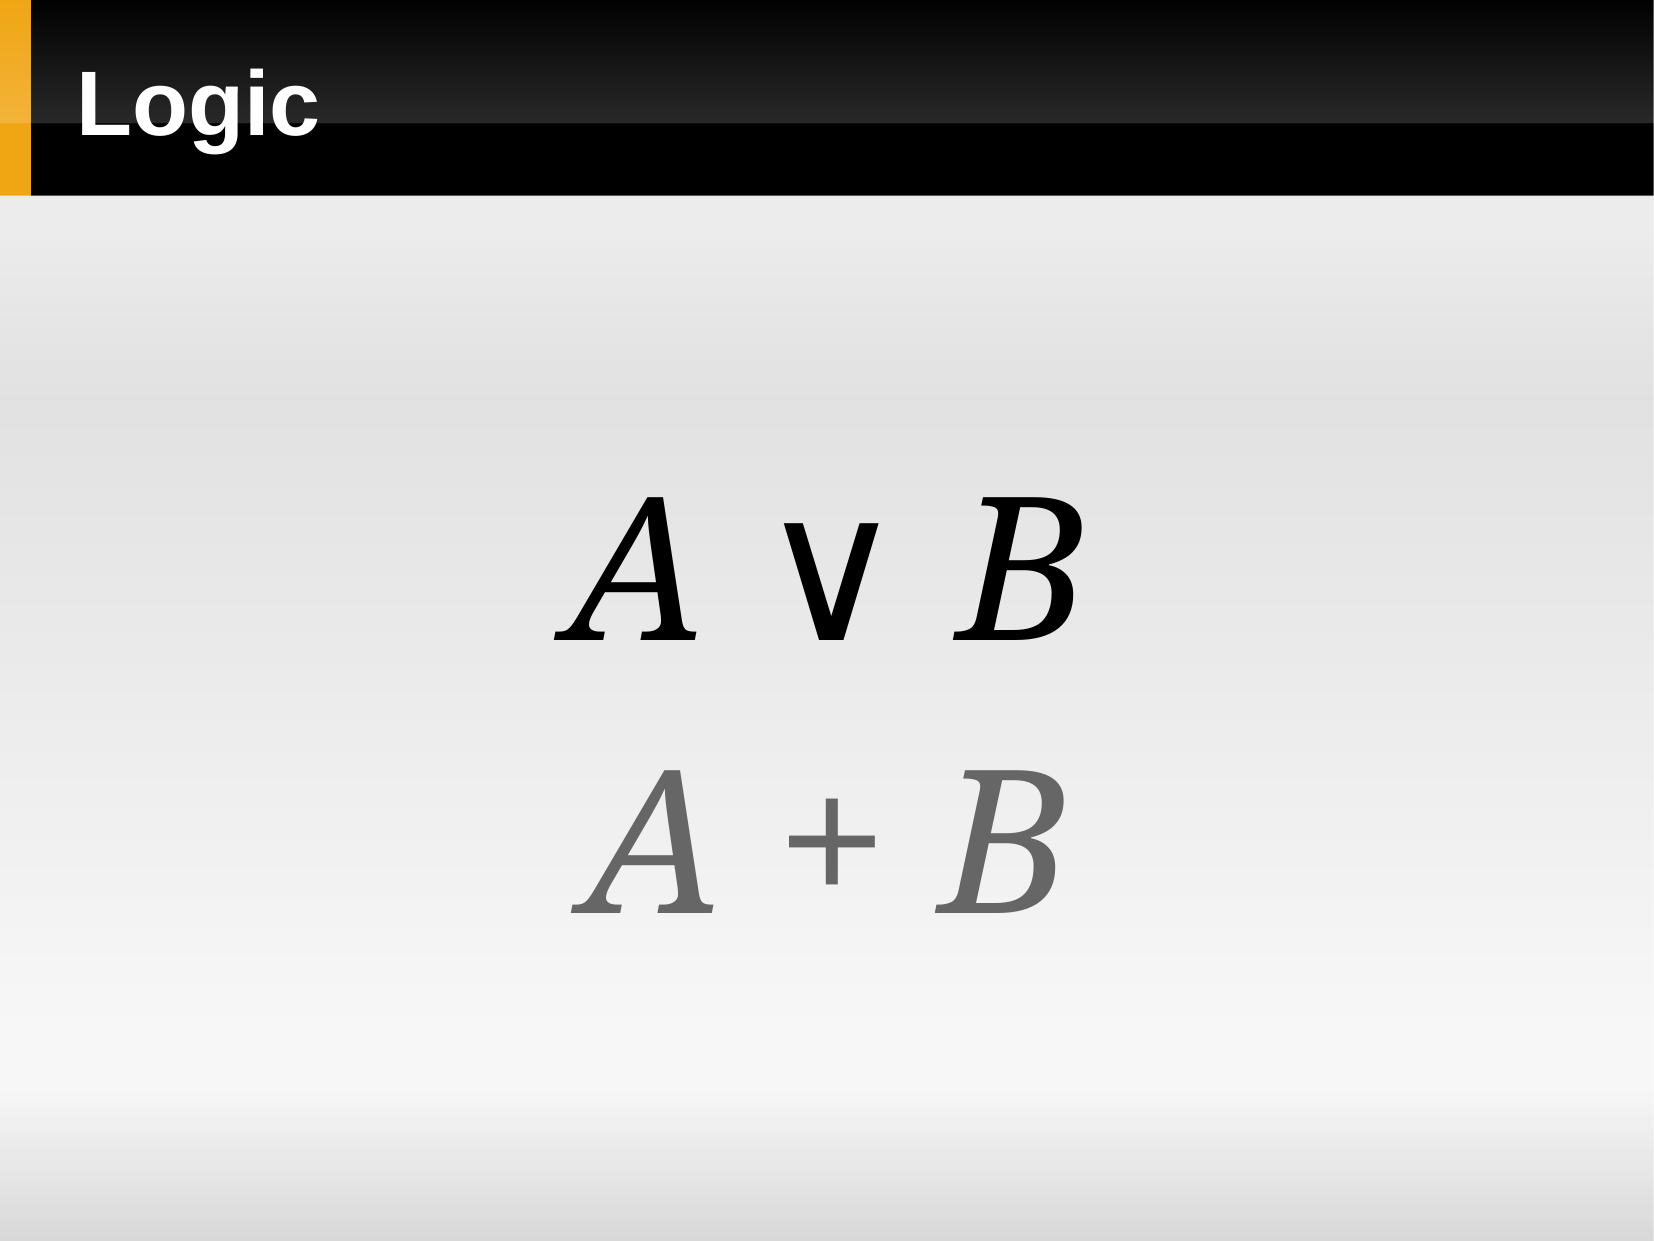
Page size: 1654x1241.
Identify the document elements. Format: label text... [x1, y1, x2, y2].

picture [0, 0, 1654, 1241]
subtitle A ∨ B A + B [82, 297, 1571, 1102]
title Logic [76, 0, 1565, 208]
